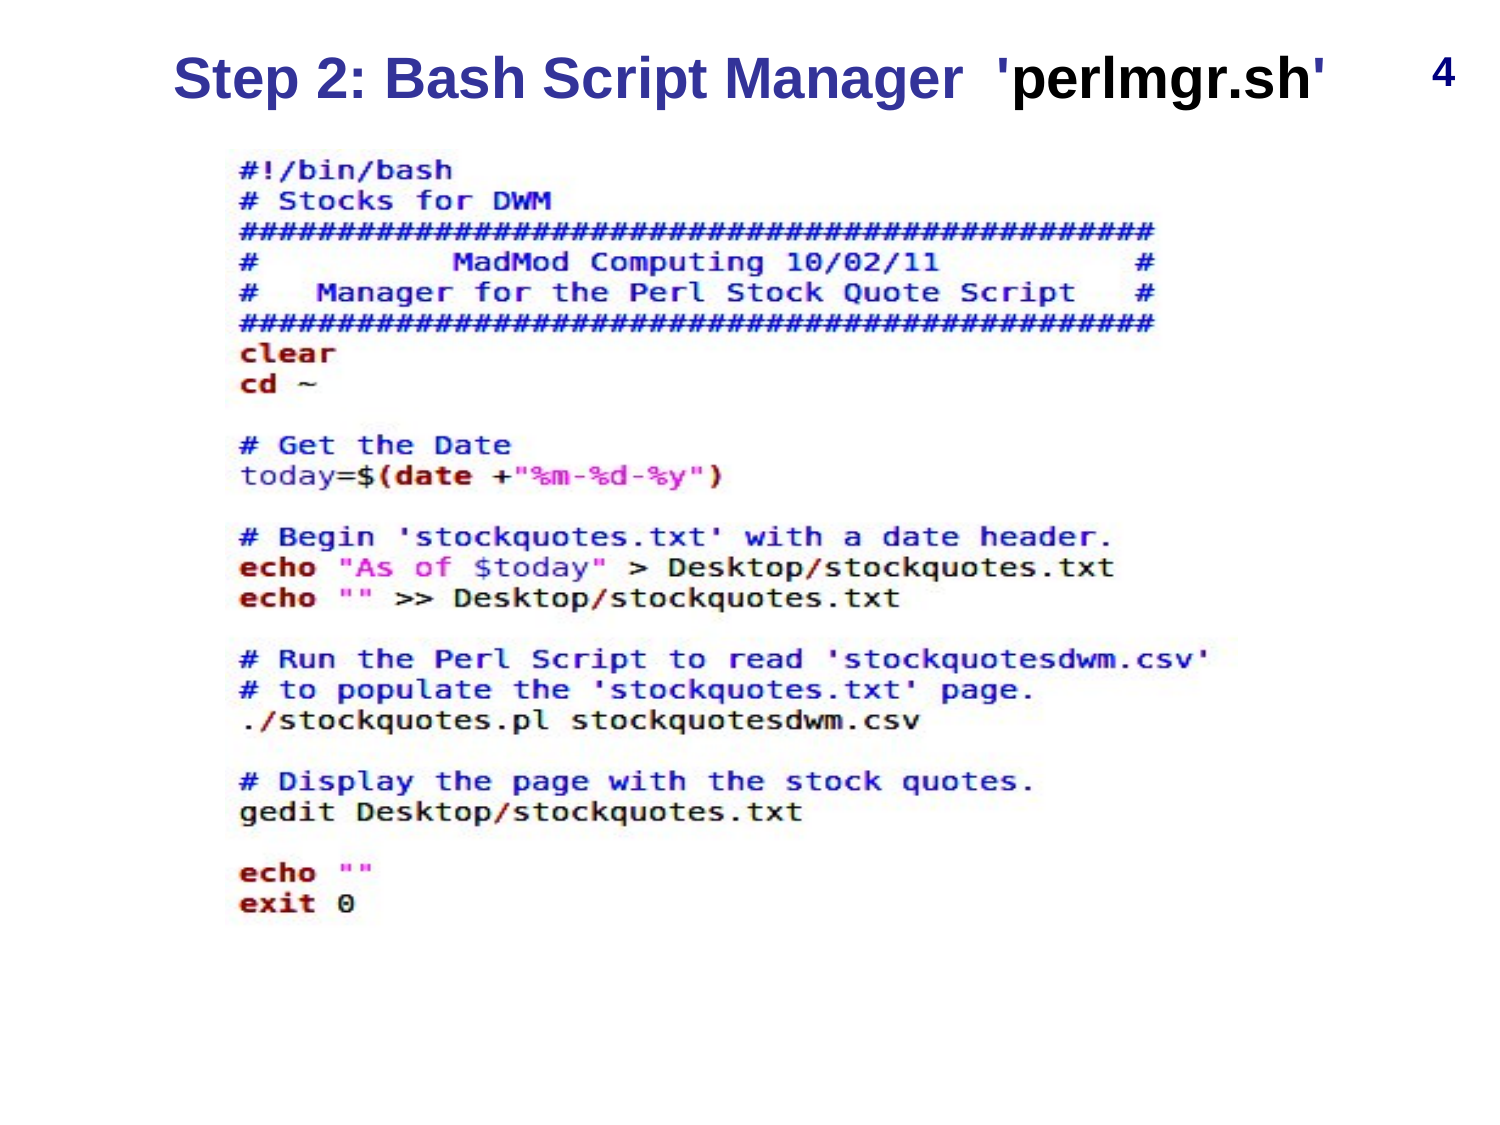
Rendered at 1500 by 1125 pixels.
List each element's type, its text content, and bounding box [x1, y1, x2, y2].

text_box 4 [1387, 37, 1500, 103]
picture [225, 149, 1238, 938]
title Step 2: Bash Script Manager 'perlmgr.sh' [75, 38, 1426, 119]
